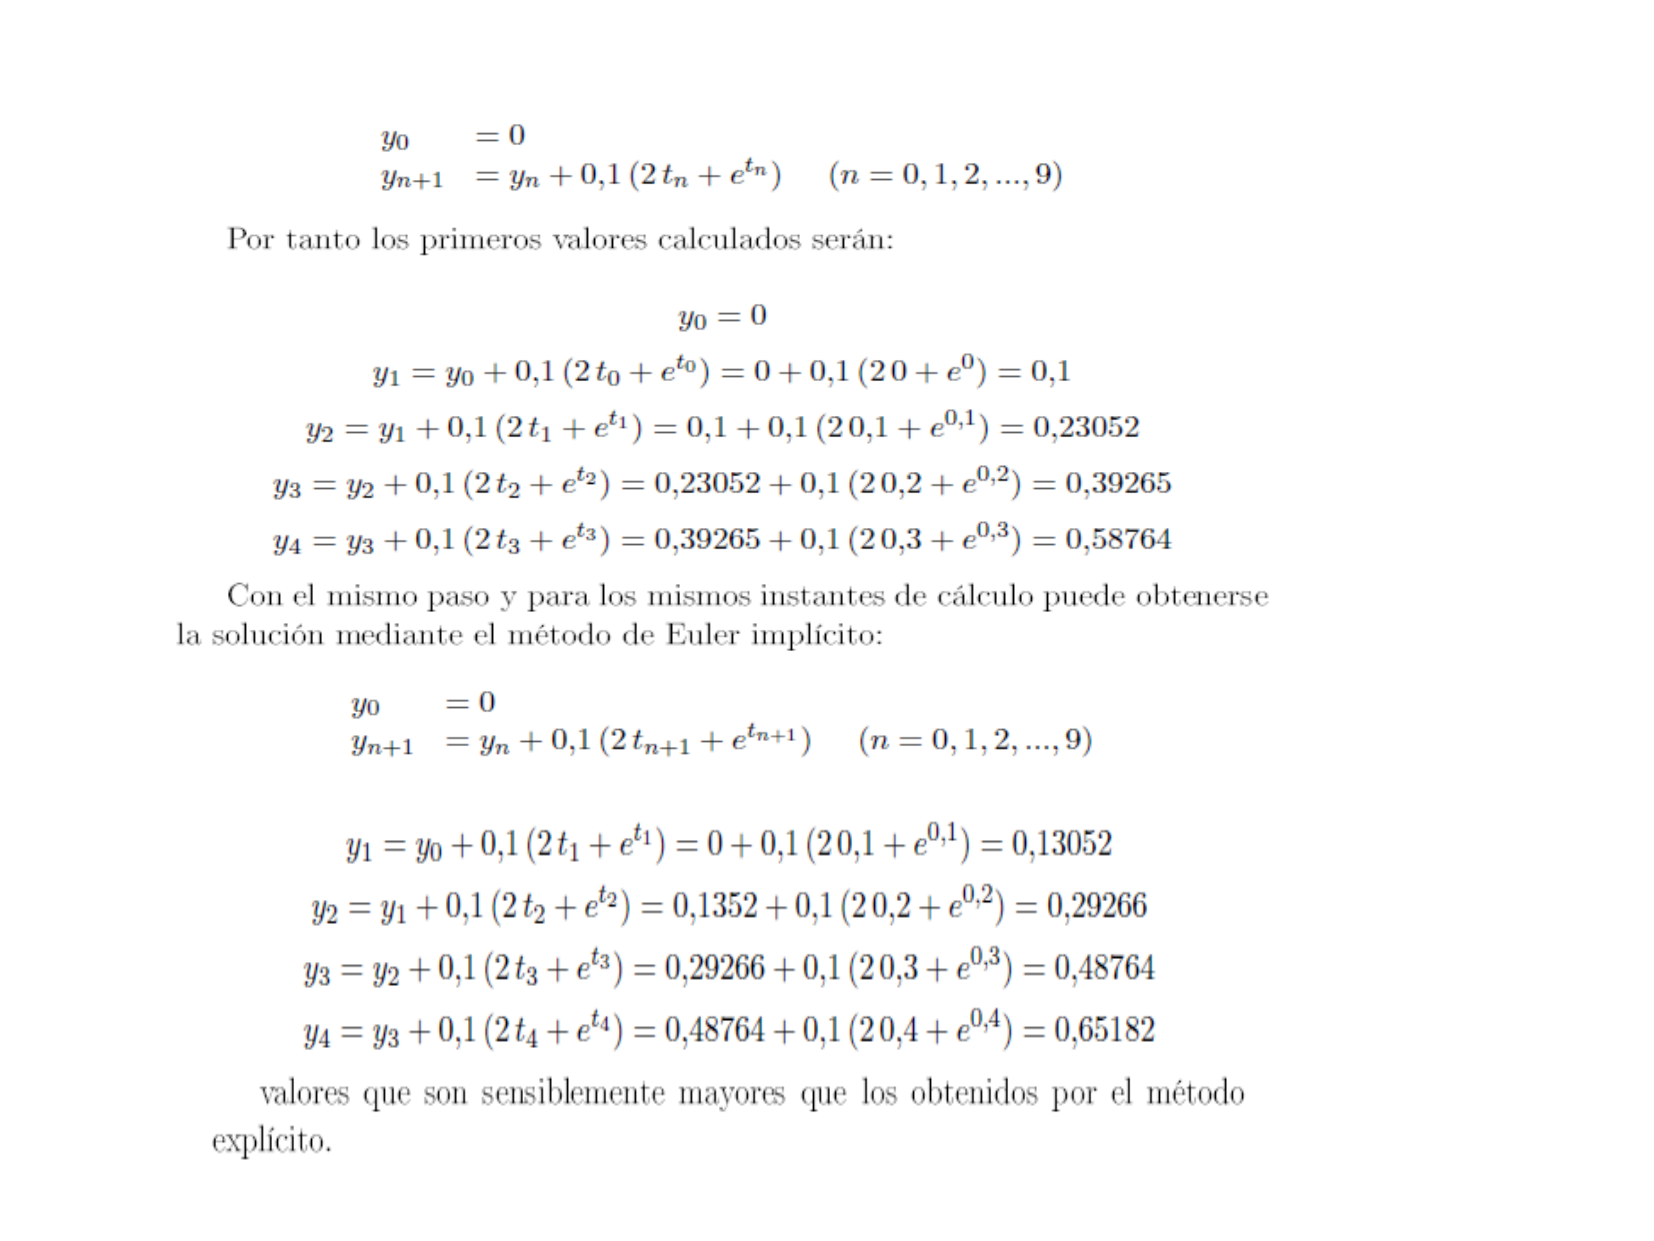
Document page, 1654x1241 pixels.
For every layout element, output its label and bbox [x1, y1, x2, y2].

picture [159, 106, 1312, 1170]
